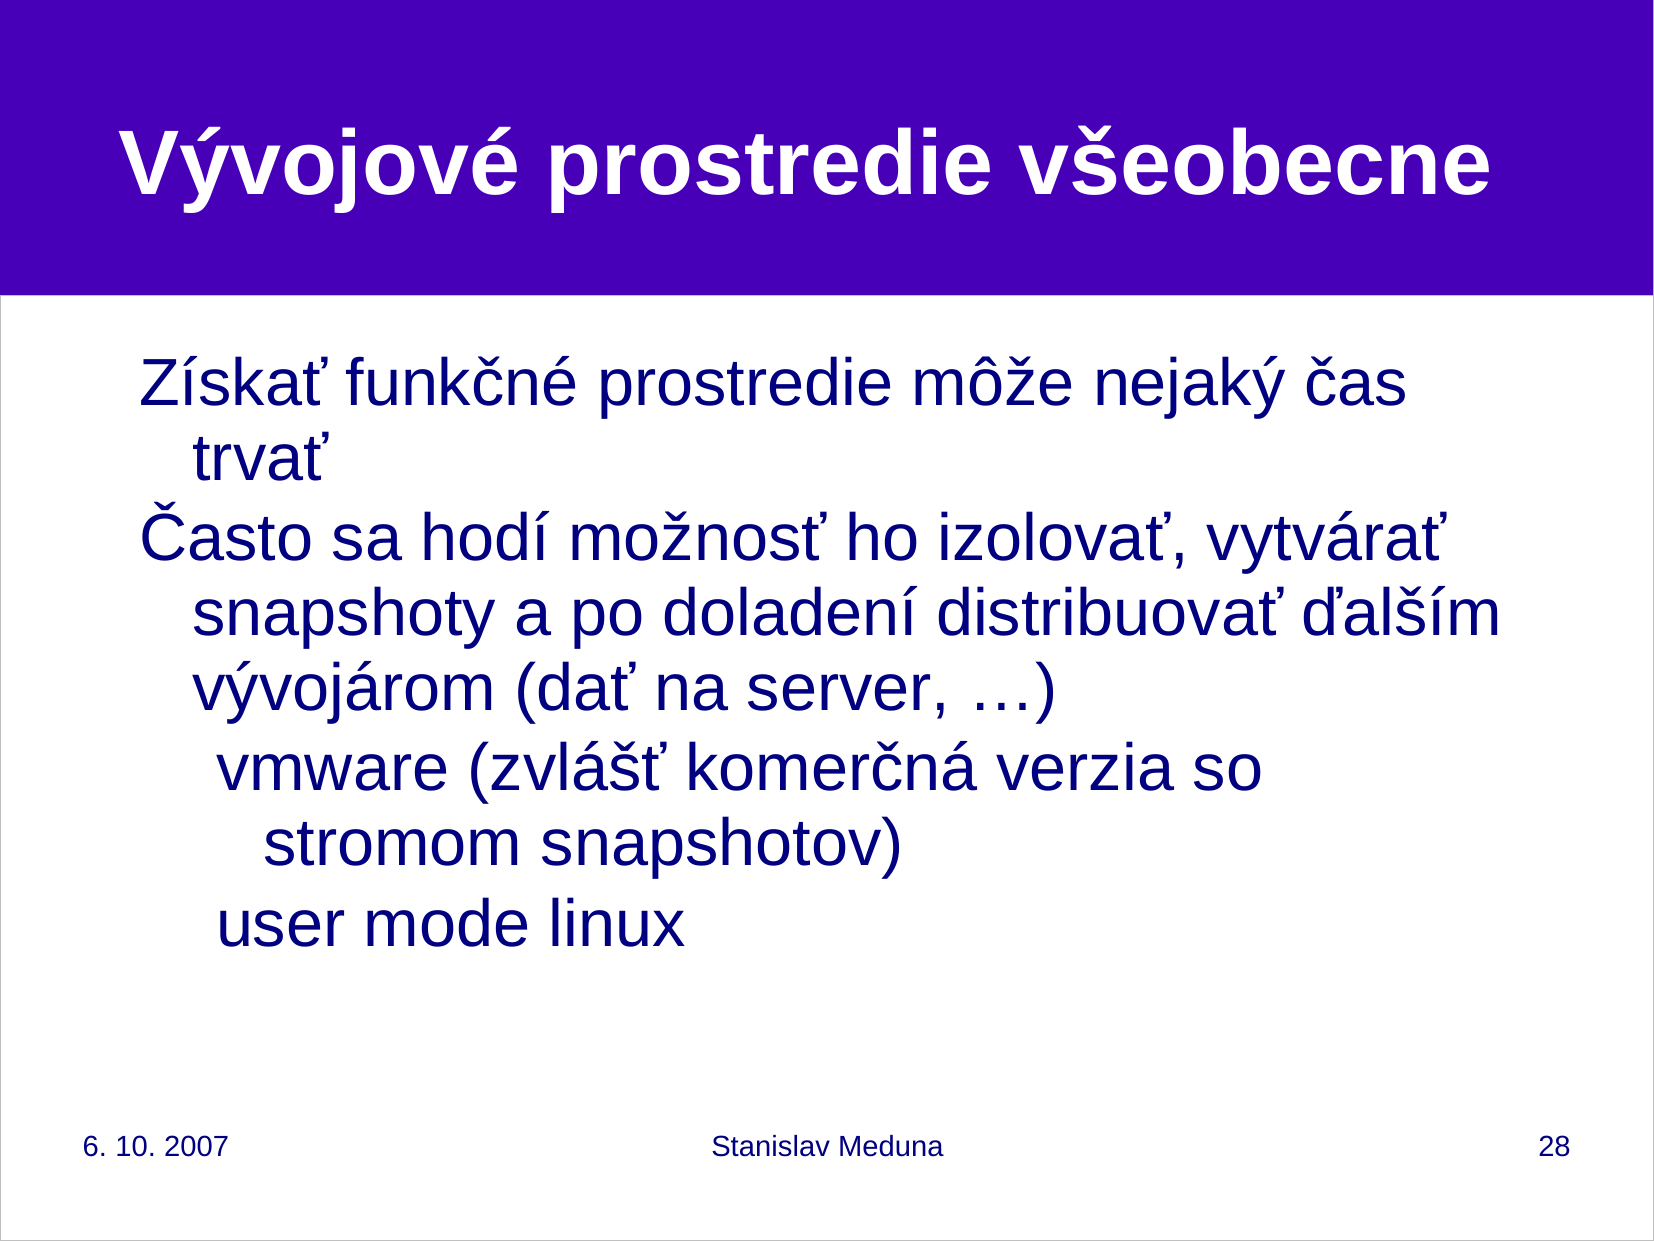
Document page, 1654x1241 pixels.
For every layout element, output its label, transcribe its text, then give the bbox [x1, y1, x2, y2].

title Vývojové prostredie všeobecne [118, 66, 1595, 259]
list Získať funkčné prostredie môže nejaký čas trvať Často sa hodí možnosť ho izolovať, vytvárať snapshoty a po doladení distribuovať ďalším vývojárom (dať na server, …) vmware (zvlášť komerčná verzia so stromom snapshotov) user mode linux [121, 344, 1534, 1112]
